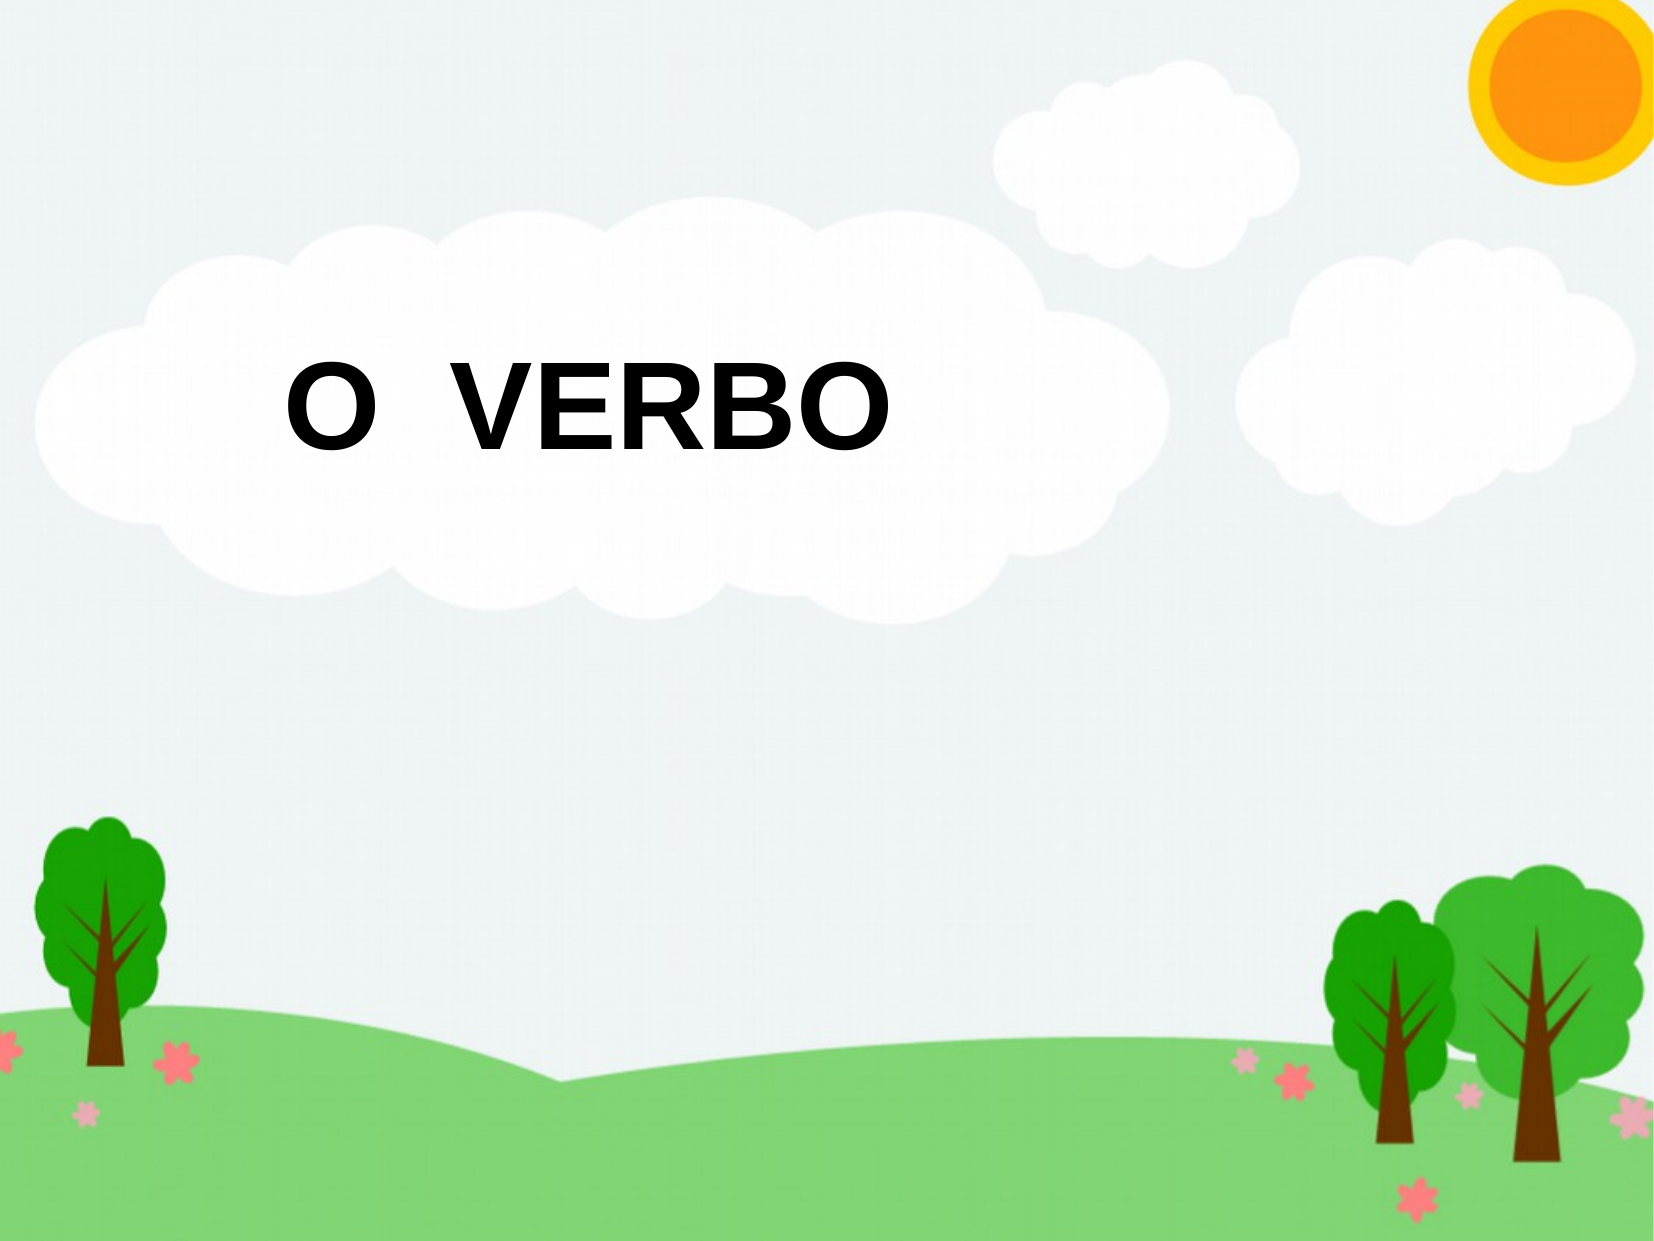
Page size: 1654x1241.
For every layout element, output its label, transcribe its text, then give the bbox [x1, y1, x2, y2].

title O VERBO [283, 259, 1087, 553]
picture [0, 0, 1654, 1241]
